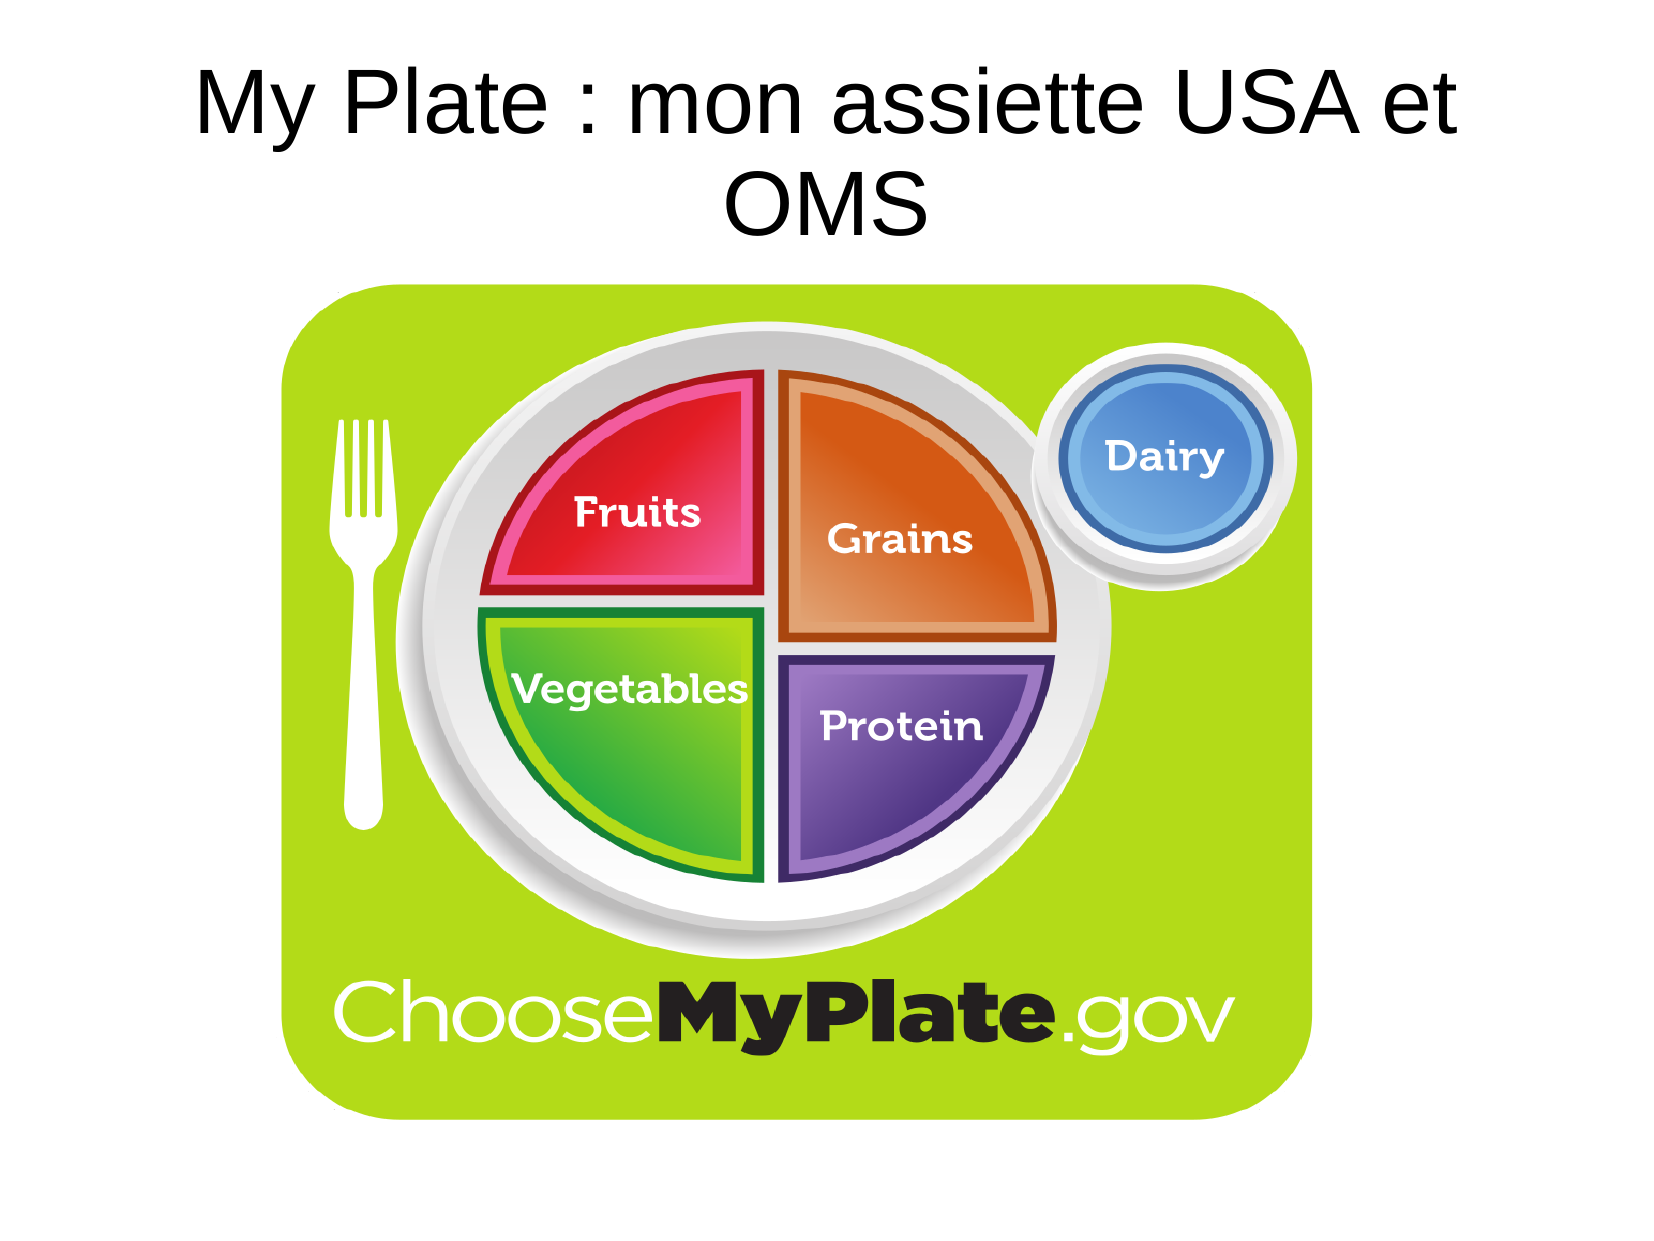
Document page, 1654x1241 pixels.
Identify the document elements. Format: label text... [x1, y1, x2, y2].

title My Plate : mon assiette USA et OMS [82, 49, 1571, 257]
picture [250, 256, 1347, 1146]
